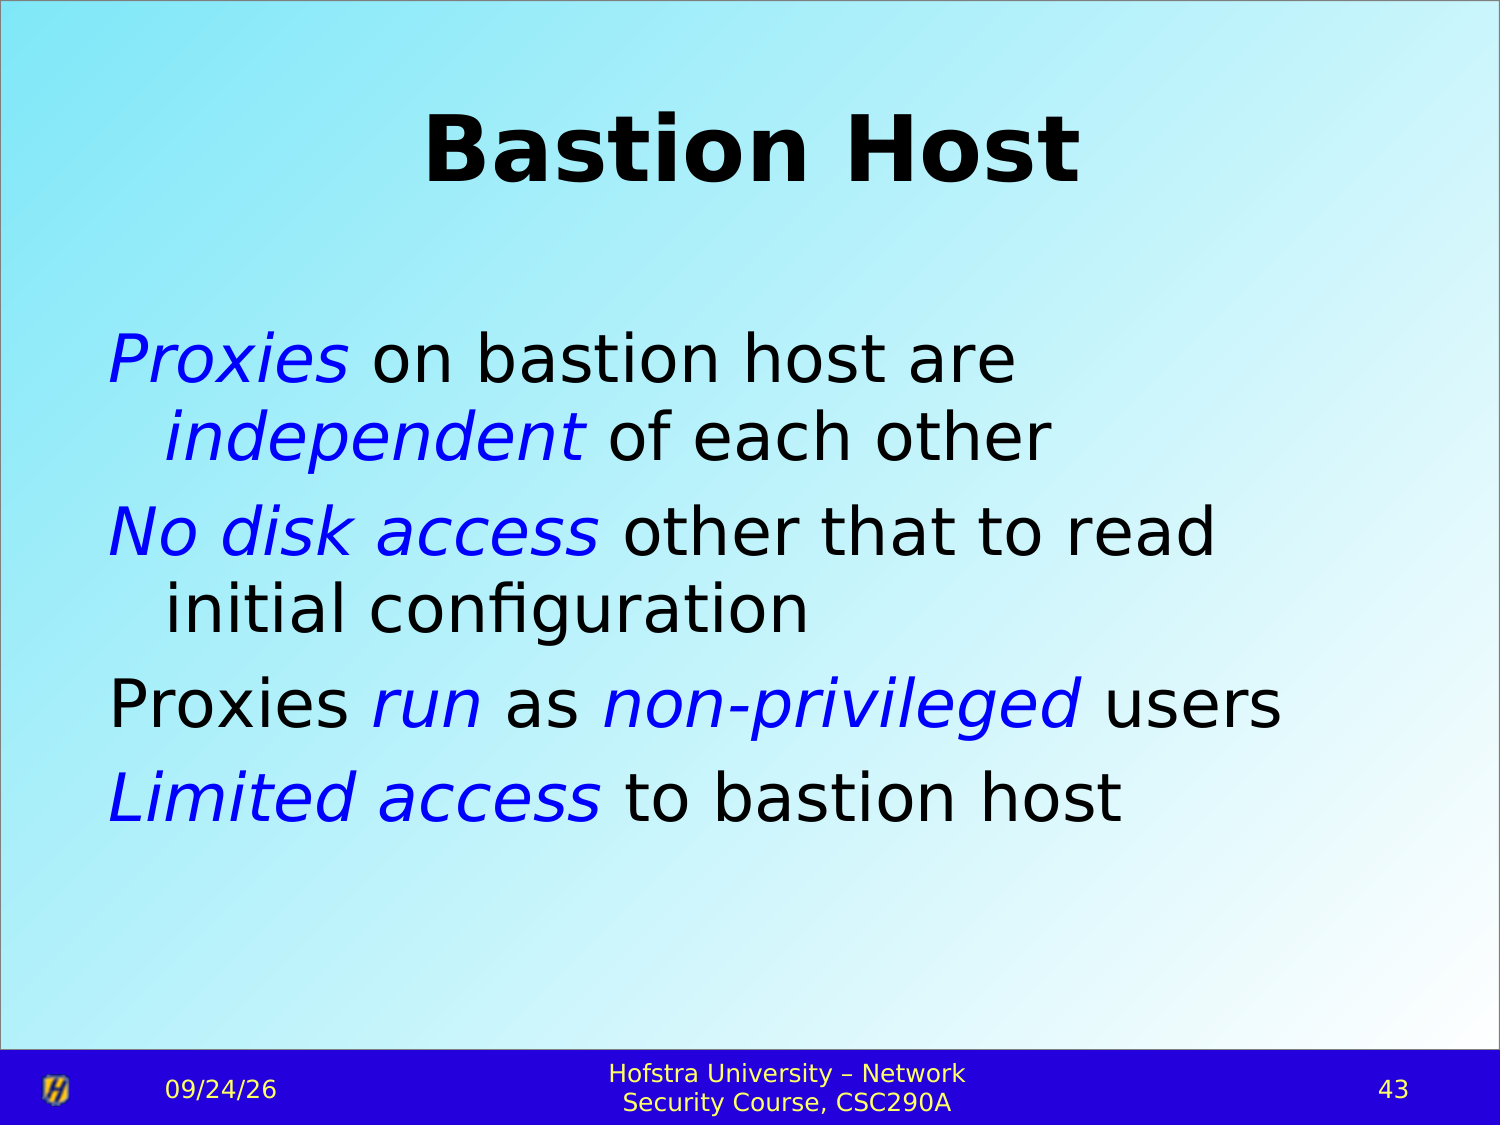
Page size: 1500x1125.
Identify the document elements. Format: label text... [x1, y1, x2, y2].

picture [37, 1072, 76, 1110]
list Proxies on bastion host are independent of each other No disk access other that to read initial configuration Proxies run as non-privileged users Limited access to bastion host [93, 313, 1369, 989]
title Bastion Host [112, 84, 1391, 212]
